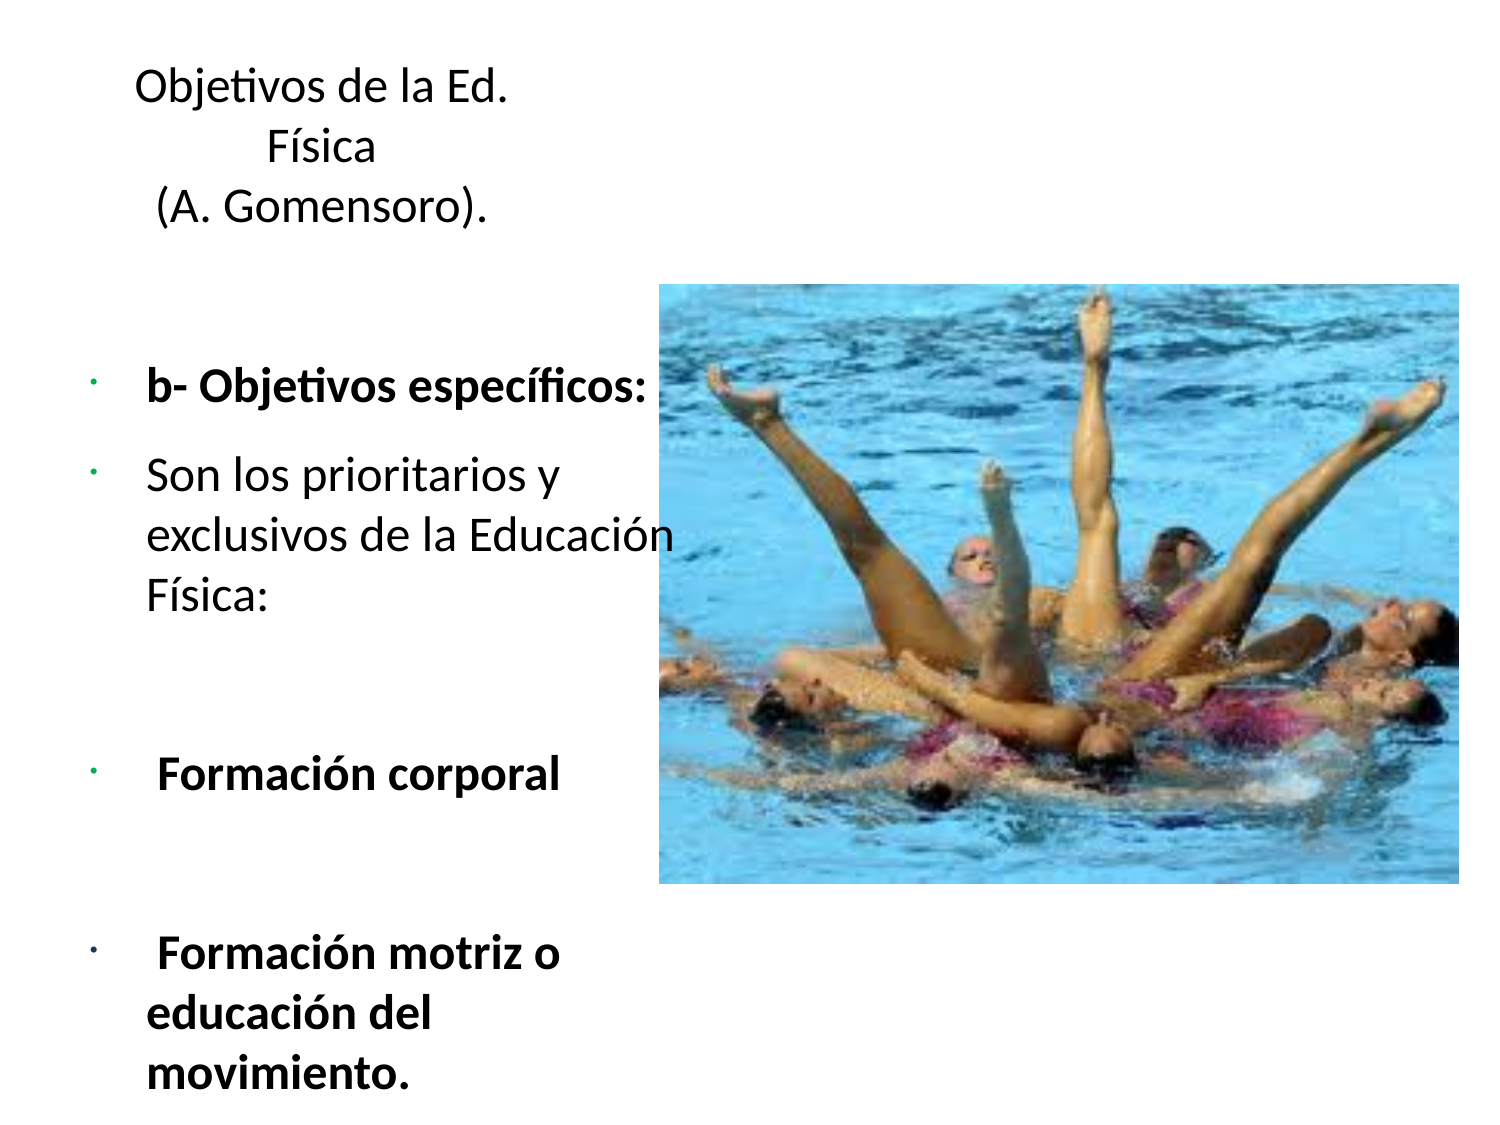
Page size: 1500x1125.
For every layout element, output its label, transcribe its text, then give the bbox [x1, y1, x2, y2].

picture [691, 284, 1459, 884]
title Objetivos de la Ed. Física (A. Gomensoro). [75, 44, 569, 235]
list b- Objetivos específicos: Son los prioritarios y exclusivos de la Educación Física: Formación corporal Formación motriz o educación del movimiento. [75, 235, 691, 1005]
